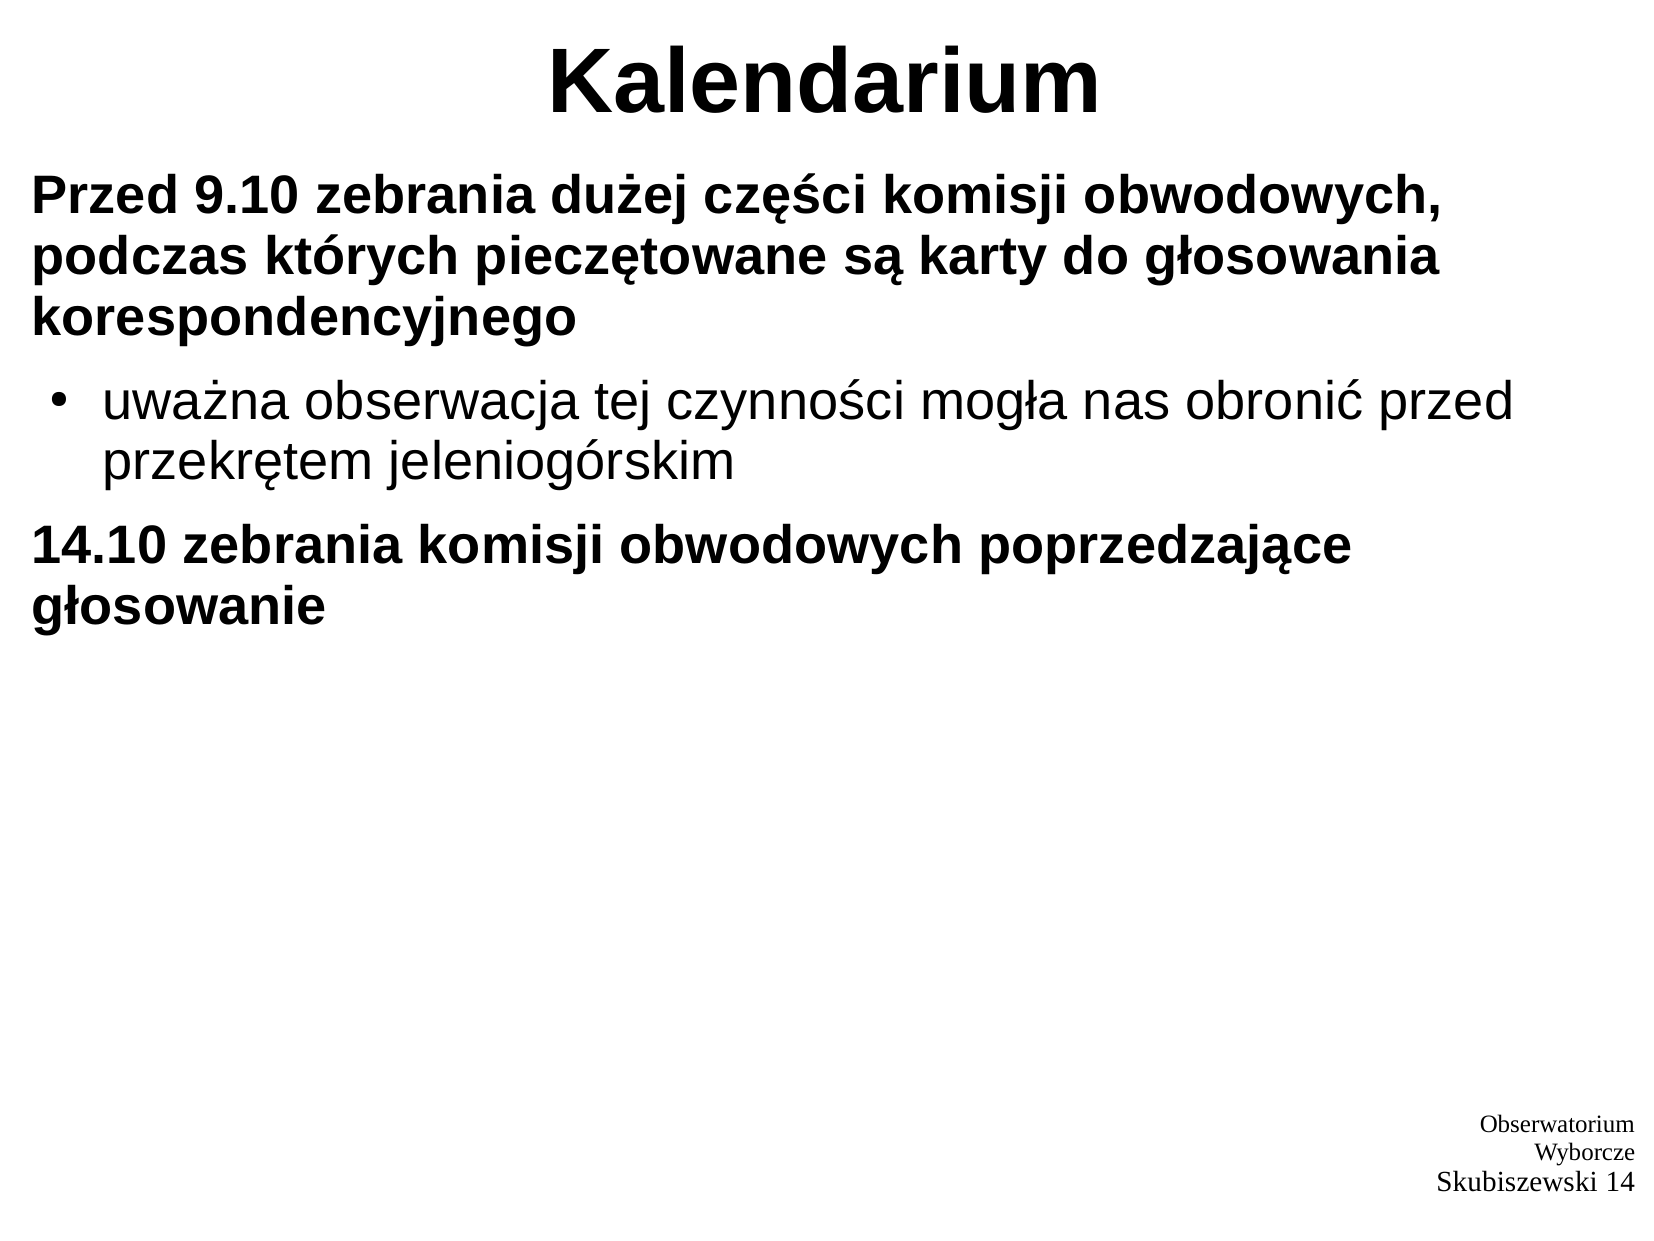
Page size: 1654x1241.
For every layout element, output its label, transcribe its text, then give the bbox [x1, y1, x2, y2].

title Kalendarium [15, 30, 1636, 151]
list Przed 9.10 zebrania dużej części komisji obwodowych, podczas których pieczętowane są karty do głosowania korespondencyjnego uważna obserwacja tej czynności mogła nas obronić przed przekrętem jeleniogórskim 14.10 zebrania komisji obwodowych poprzedzające głosowanie [31, 165, 1622, 1201]
